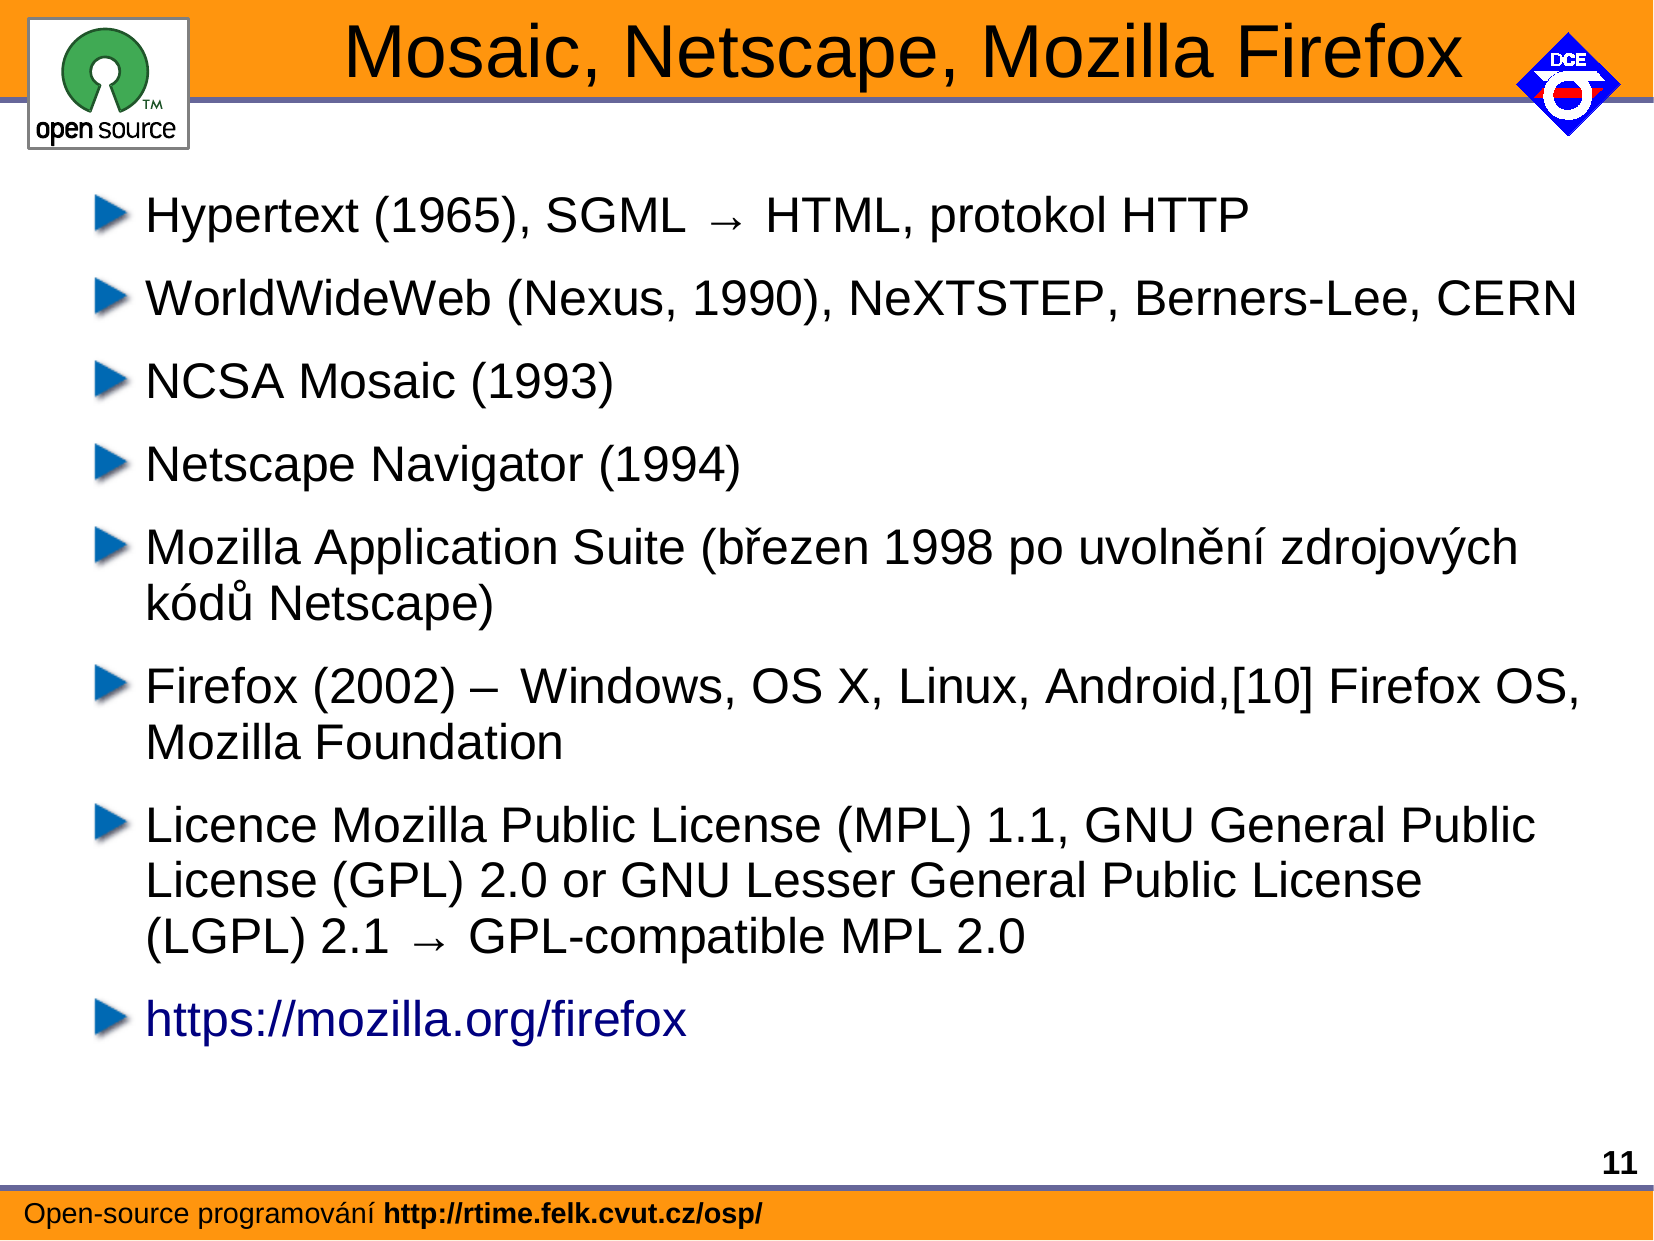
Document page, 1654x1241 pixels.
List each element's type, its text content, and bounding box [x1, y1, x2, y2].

title Mosaic, Netscape, Mozilla Firefox [178, 4, 1631, 98]
list Hypertext (1965), SGML → HTML, protokol HTTP WorldWideWeb (Nexus, 1990), NeXTSTEP, Berners-Lee, CERN NCSA Mosaic (1993) Netscape Navigator (1994) Mozilla Application Suite (březen 1998 po uvolnění zdrojových kódů Netscape) Firefox (2002) – Windows, OS X, Linux, Android,[10] Firefox OS, Mozilla Foundation Licence Mozilla Public License (MPL) 1.1, GNU General Public License (GPL) 2.0 or GNU Lesser General Public License (LGPL) 2.1 → GPL-compatible MPL 2.0 https://mozilla.org/firefox [75, 187, 1598, 1123]
